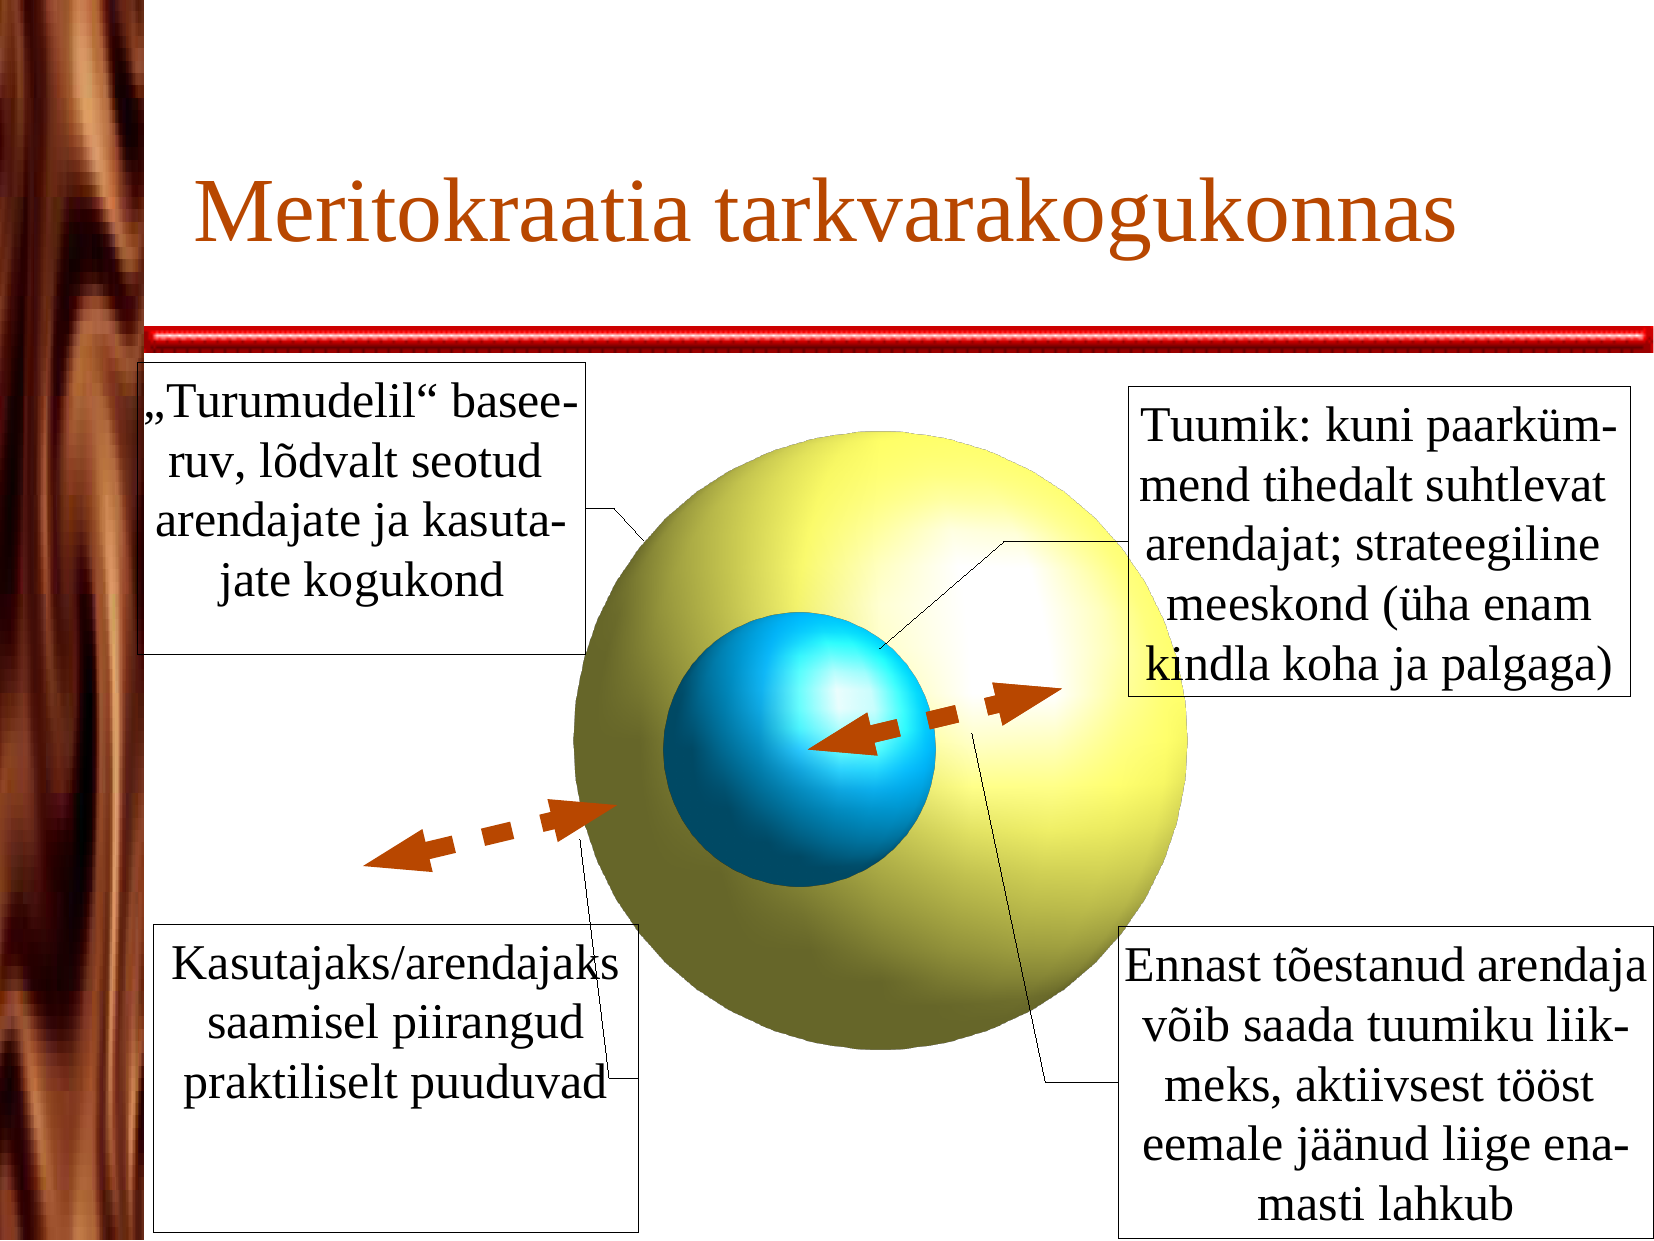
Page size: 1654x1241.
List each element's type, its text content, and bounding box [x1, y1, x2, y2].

text_box Tuumik: kuni paarküm- mend tihedalt suhtlevat arendajat; strateegiline meeskond (üha enam kindla koha ja palgaga) [1128, 386, 1631, 697]
text_box Kasutajaks/arendajaks saamisel piirangud praktiliselt puuduvad [153, 924, 639, 1233]
picture [0, 0, 1654, 1240]
title Meritokraatia tarkvarakogukonnas [121, 100, 1533, 312]
text_box „Turumudelil“ basee- ruv, lõdvalt seotud arendajate ja kasuta- jate kogukond [137, 362, 586, 655]
text_box Ennast tõestanud arendaja võib saada tuumiku liik- meks, aktiivsest tööst eemale jäänud liige ena- masti lahkub [1118, 926, 1654, 1239]
